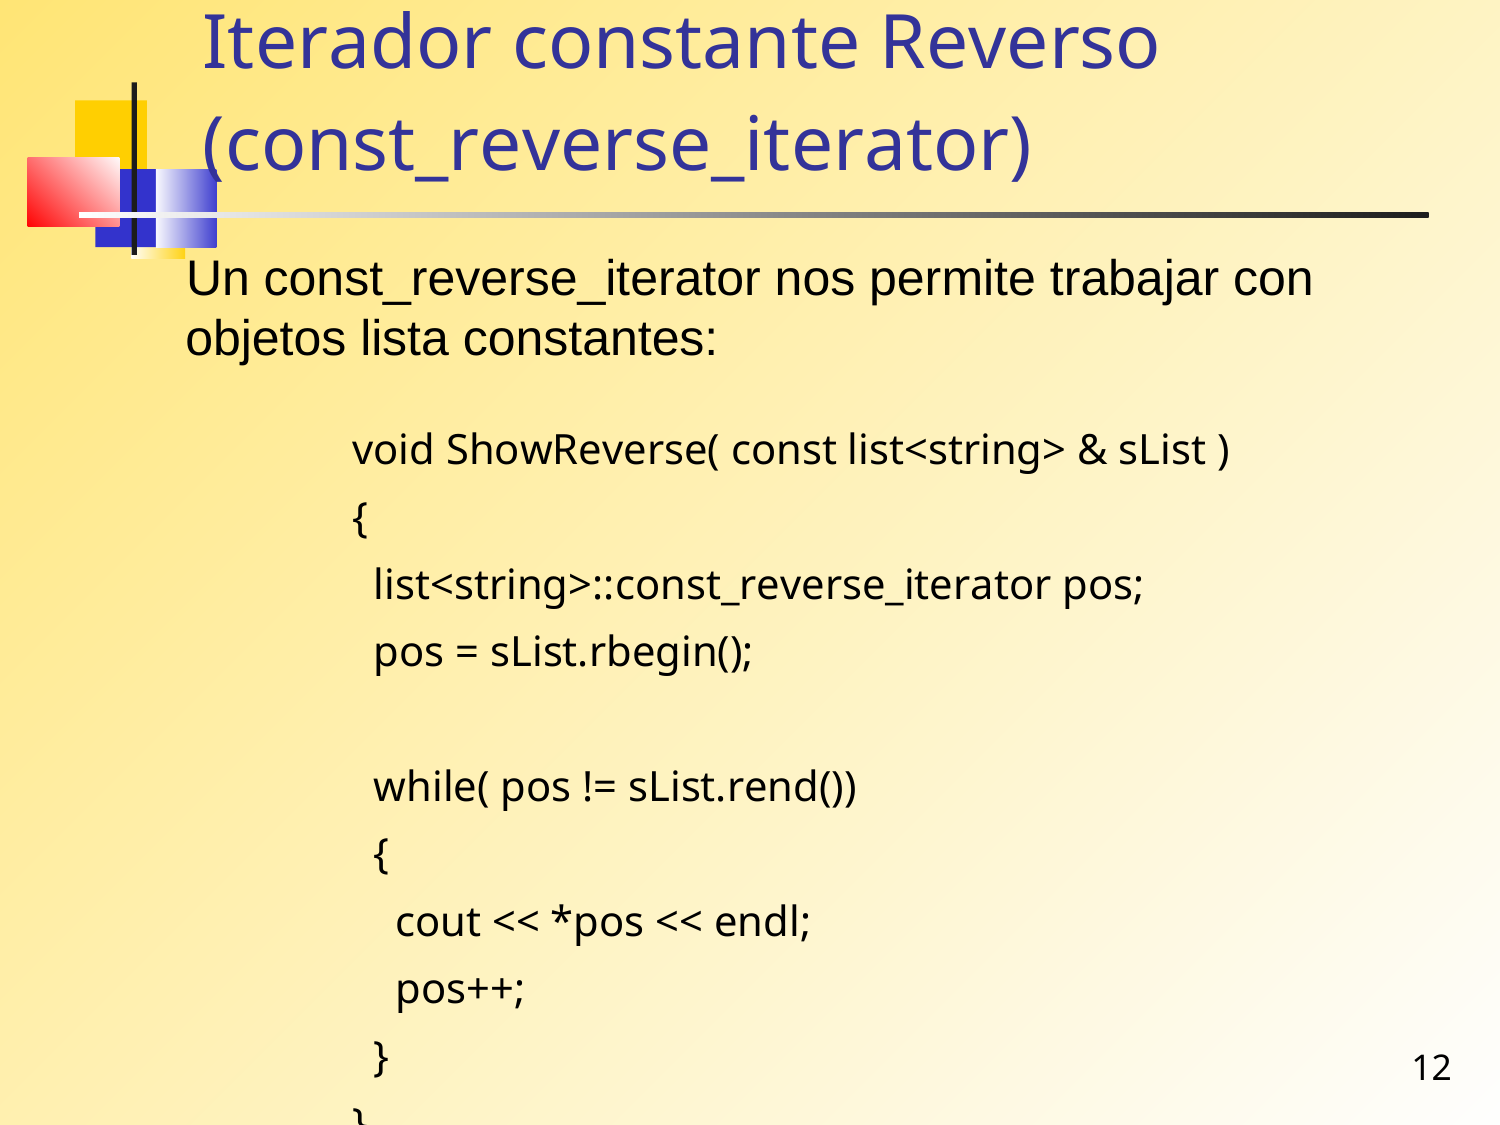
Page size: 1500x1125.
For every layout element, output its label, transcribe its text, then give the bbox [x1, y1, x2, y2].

text_box Un const_reverse_iterator nos permite trabajar con objetos lista constantes: [162, 237, 1438, 373]
list void ShowReverse( const list<string> & sList )‏ { list<string>::const_reverse_iterator pos; pos = sList.rbegin(); while( pos != sList.rend())‏ { cout << *pos << endl; pos++; } } [337, 412, 1500, 1085]
title Iterador constante Reverso (const_reverse_iterator)‏ [187, 3, 1466, 200]
